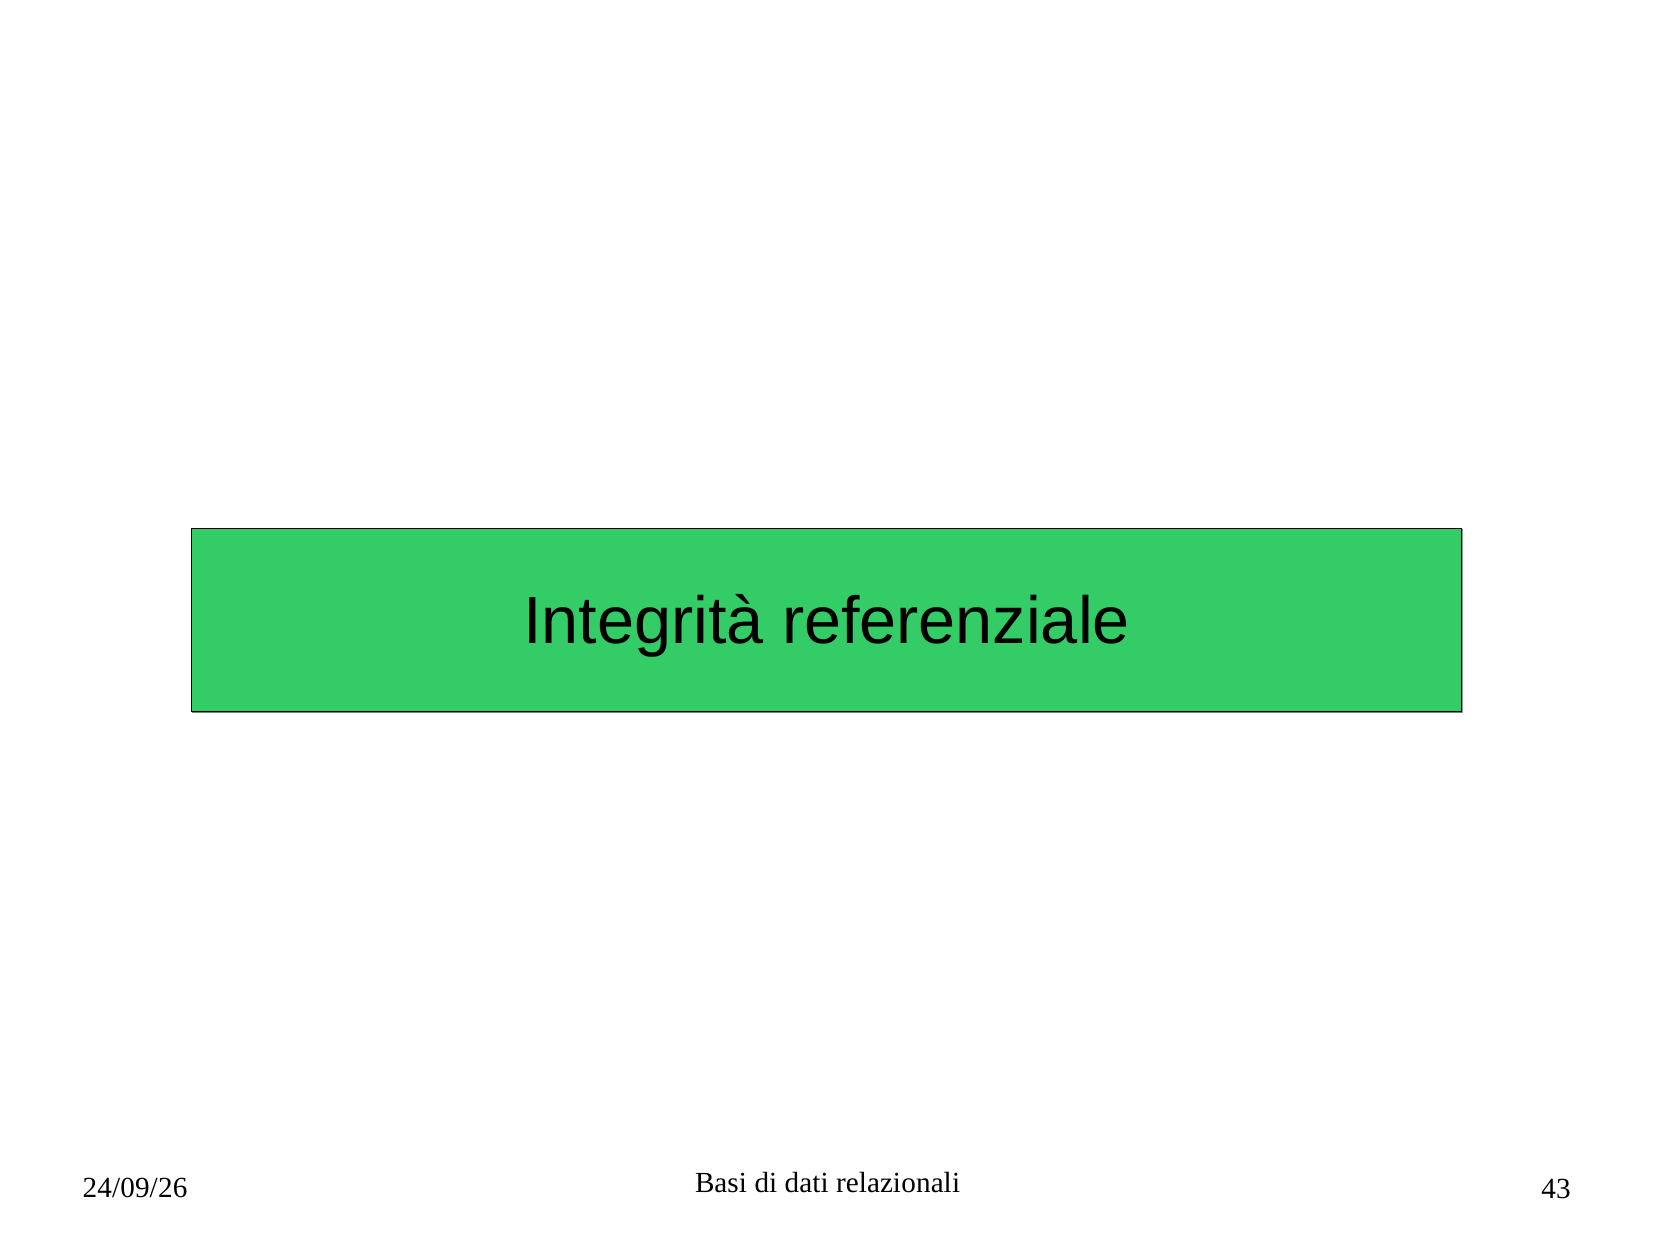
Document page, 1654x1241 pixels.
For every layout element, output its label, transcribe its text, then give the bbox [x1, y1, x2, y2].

text_box Integrità referenziale [191, 528, 1462, 712]
